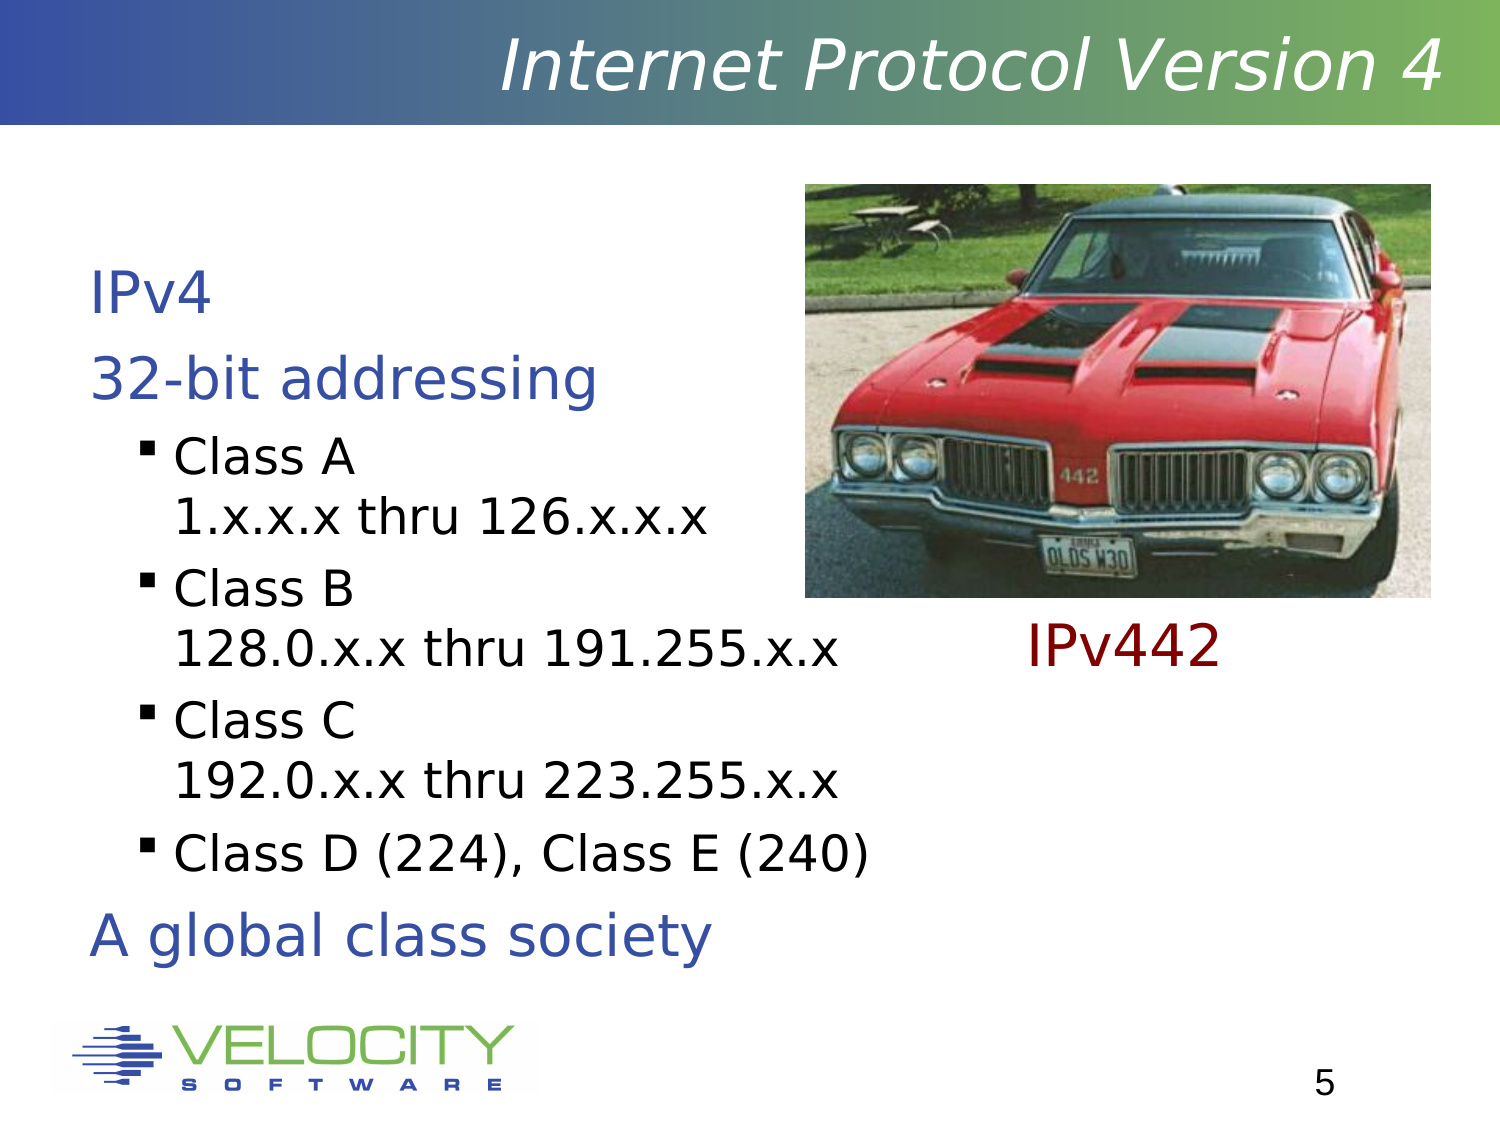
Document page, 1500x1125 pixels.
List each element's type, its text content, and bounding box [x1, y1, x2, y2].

picture [50, 1021, 538, 1094]
list IPv442 [937, 600, 1313, 686]
list IPv4 32-bit addressing Class A 1.x.x.x thru 126.x.x.x Class B 128.0.x.x thru 191.255.x.x Class C 192.0.x.x thru 223.255.x.x Class D (224), Class E (240) A global class society [75, 247, 938, 1063]
title Internet Protocol Version 4 [62, 12, 1463, 113]
picture [805, 184, 1431, 599]
